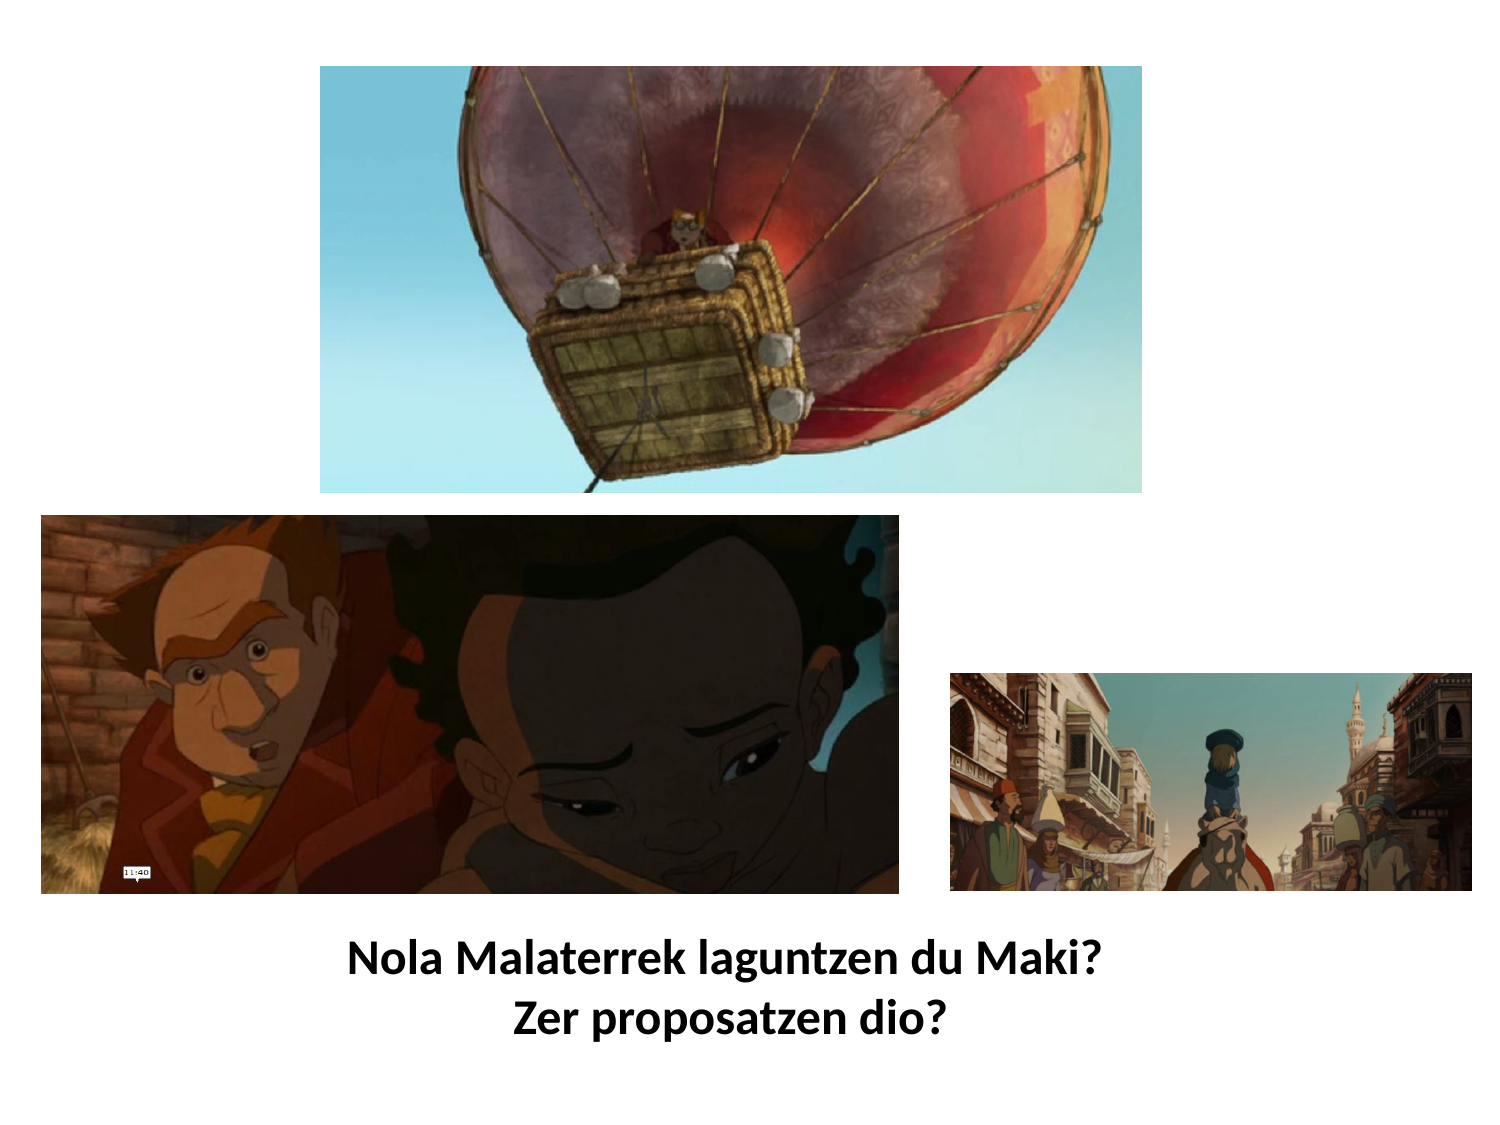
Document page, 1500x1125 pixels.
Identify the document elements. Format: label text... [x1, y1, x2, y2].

picture [41, 515, 899, 894]
text_box Nola Malaterrek laguntzen du Maki? Zer proposatzen dio? [81, 916, 1381, 1052]
picture [320, 66, 1142, 493]
picture [950, 673, 1472, 891]
